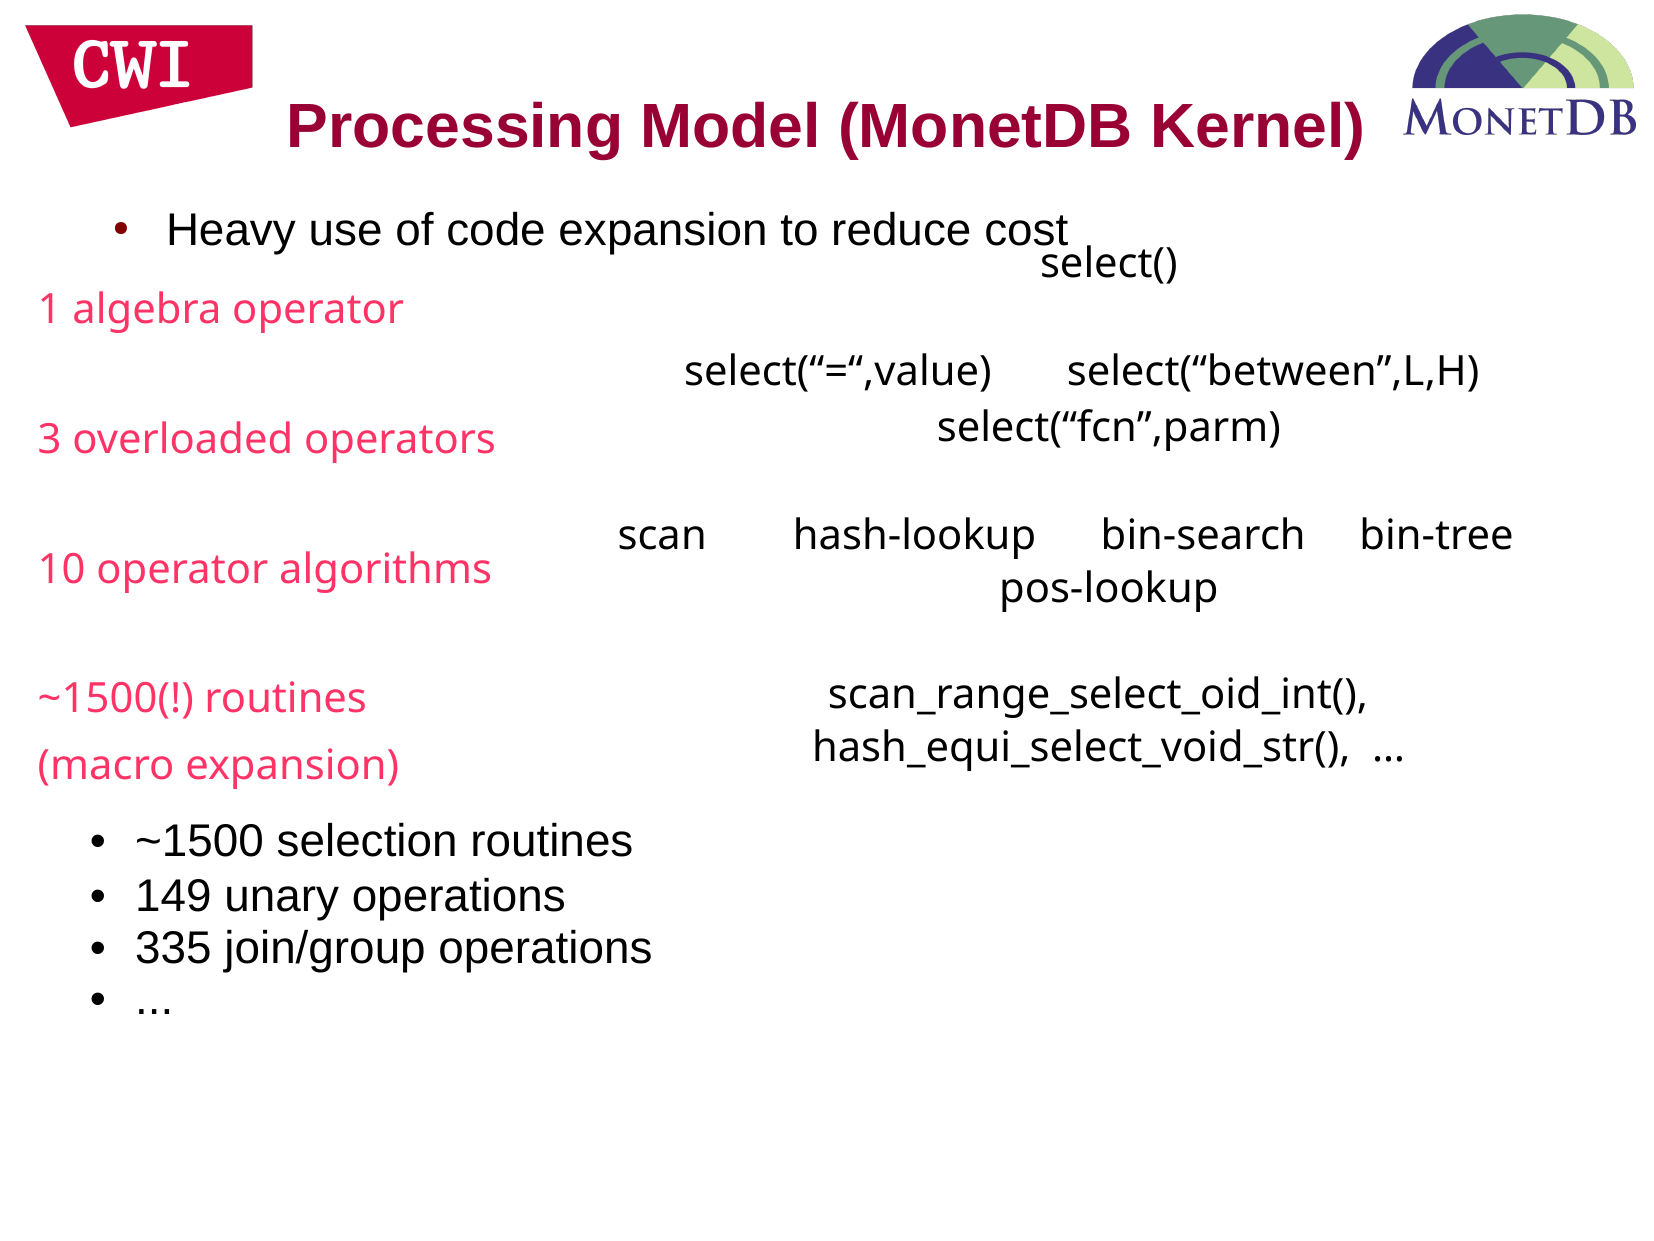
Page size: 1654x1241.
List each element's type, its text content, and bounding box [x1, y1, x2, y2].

text_box 1 algebra operator 3 overloaded operators 10 operator algorithms ~1500(!) routines (macro expansion)‏ [22, 273, 634, 913]
text_box select()‏ select(“=“,value) select(“between”,L,H) select(“fcn”,parm)‏ scan hash-lookup bin-search bin-tree pos-lookup scan_range_select_oid_int(), hash_equi_select_void_str(), … [634, 291, 1653, 714]
picture [1403, 14, 1636, 48]
text_box ~1500 selection routines 149 unary operations 335 join/group operations ... [0, 808, 1495, 1169]
text_box Processing Model (MonetDB Kernel)‏ [0, 48, 1654, 210]
picture [0, 0, 278, 48]
list Heavy use of code expansion to reduce cost [80, 196, 1618, 291]
